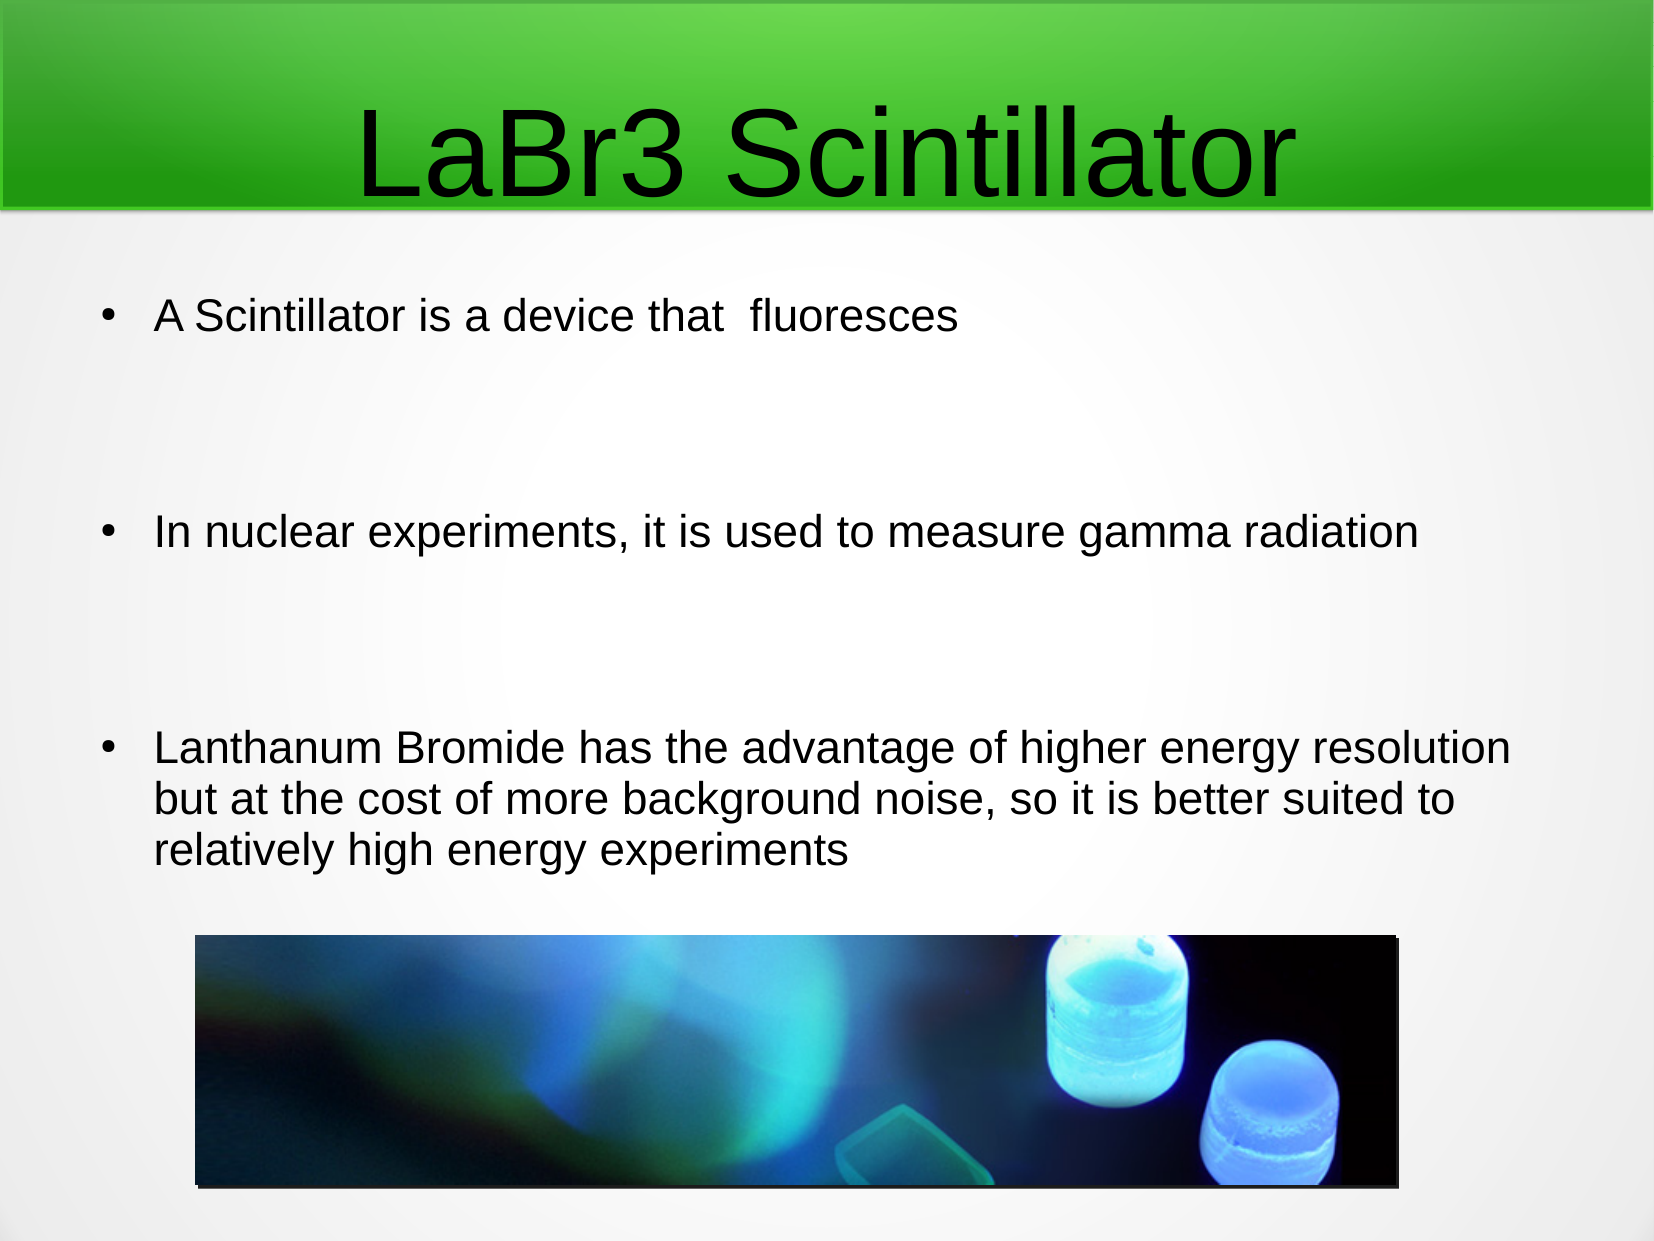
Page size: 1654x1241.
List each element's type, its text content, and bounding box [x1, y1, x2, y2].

picture [195, 935, 1396, 1186]
list A Scintillator is a device that fluoresces In nuclear experiments, it is used to measure gamma radiation Lanthanum Bromide has the advantage of higher energy resolution but at the cost of more background noise, so it is better suited to relatively high energy experiments [82, 290, 1571, 1010]
title LaBr3 Scintillator [82, 49, 1571, 257]
